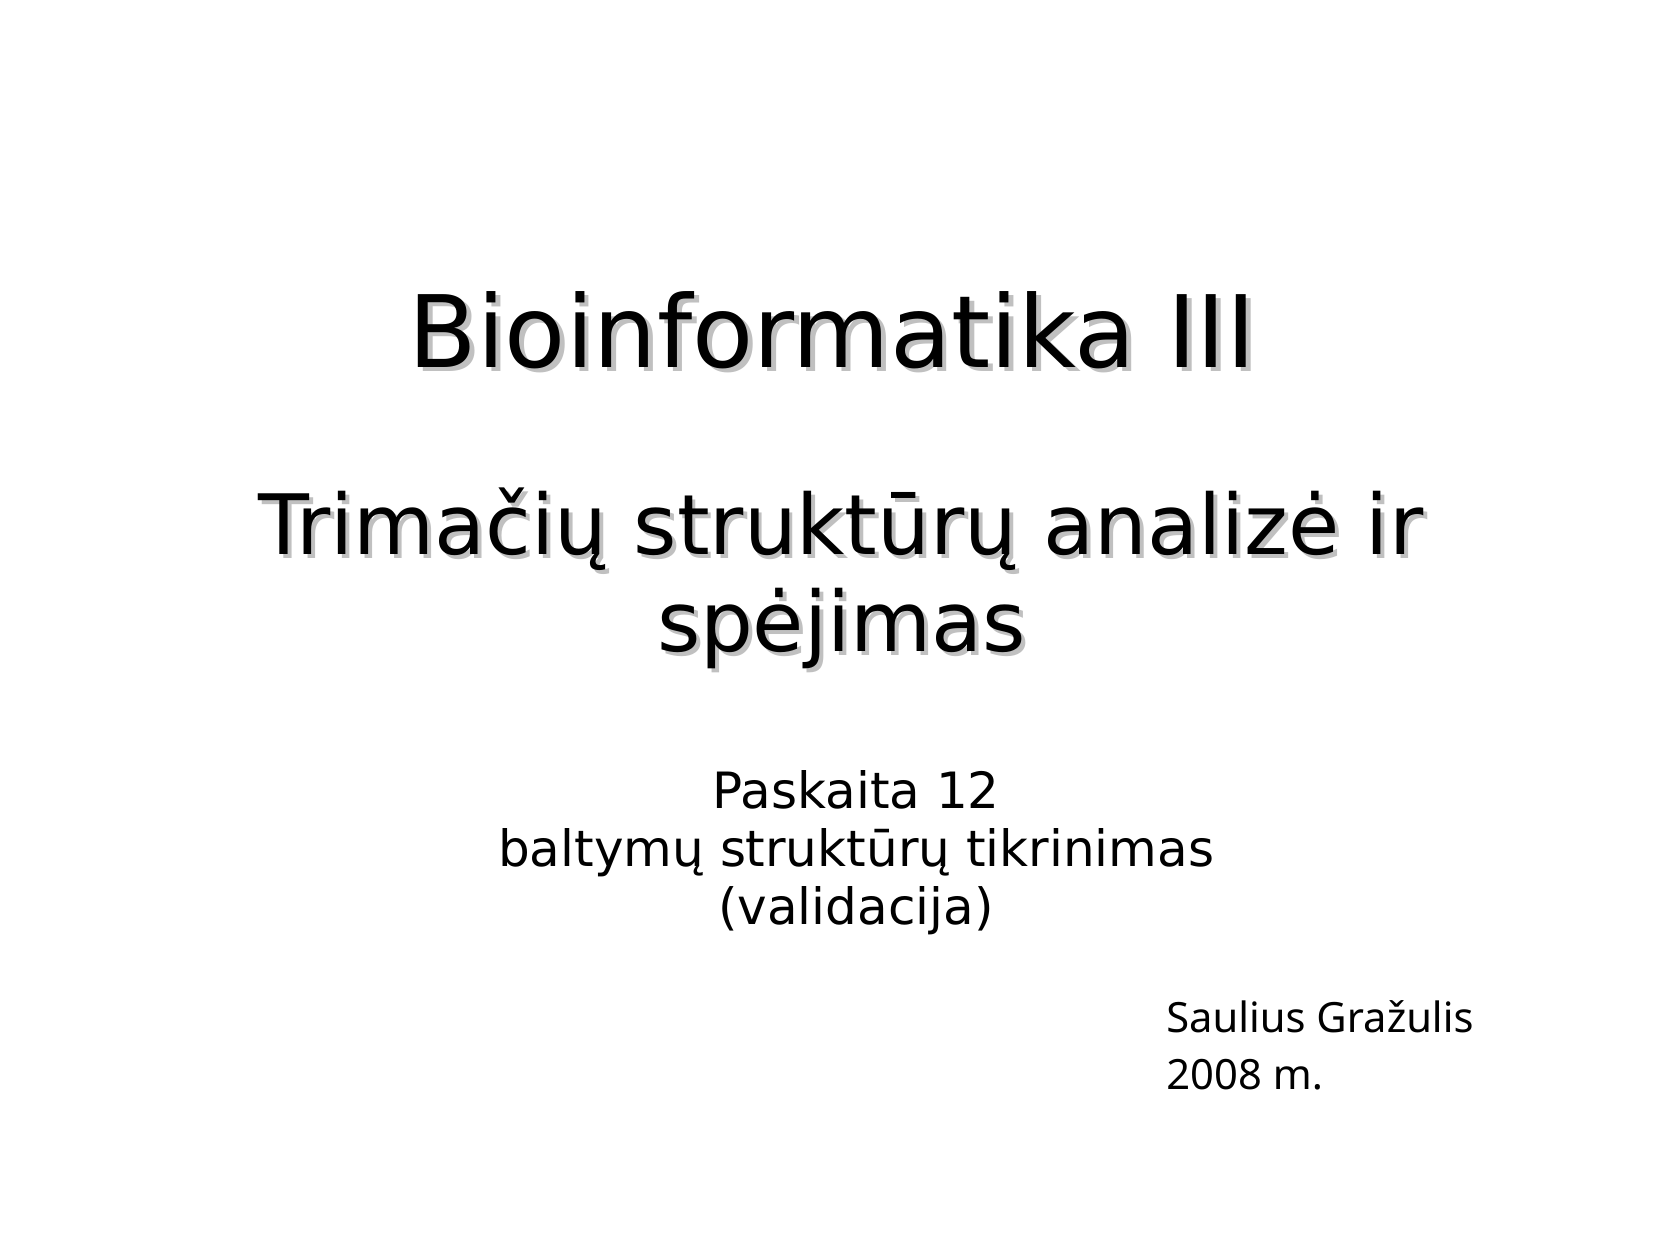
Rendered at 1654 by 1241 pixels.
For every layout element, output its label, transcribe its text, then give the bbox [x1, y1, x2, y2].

text_box Saulius Gražulis 2008 m. [1151, 980, 1565, 1097]
title Bioinformatika III [88, 236, 1577, 429]
text_box Trimačių struktūrų analizė ir spėjimas [206, 470, 1477, 680]
text_box Paskaita 12 baltymų struktūrų tikrinimas (validacija) [383, 754, 1329, 945]
